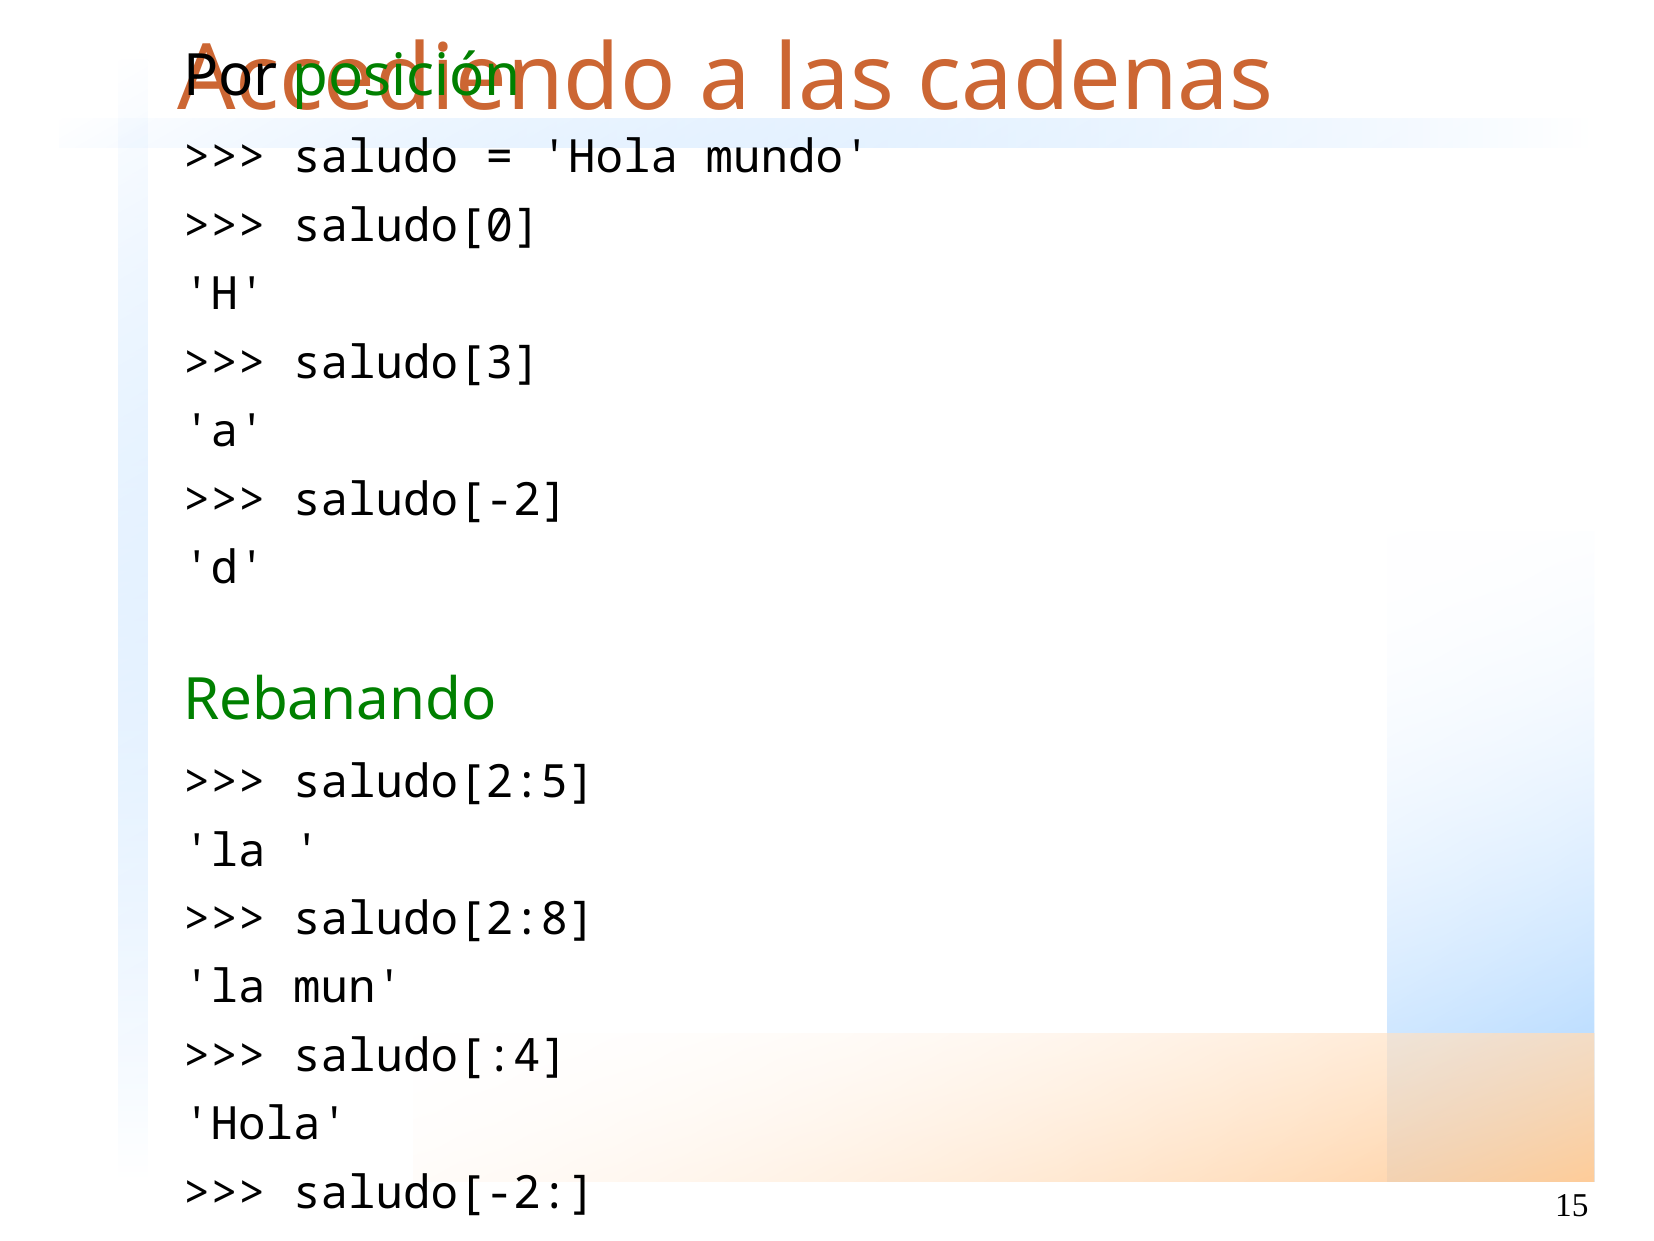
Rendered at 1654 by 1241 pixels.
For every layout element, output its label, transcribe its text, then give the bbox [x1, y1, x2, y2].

text_box Por posición >>> saludo = 'Hola mundo' >>> saludo[0] 'H' >>> saludo[3] 'a' >>> saludo[-2] 'd' Rebanando >>> saludo[2:5] 'la ' >>> saludo[2:8] 'la mun' >>> saludo[:4] 'Hola' >>> saludo[-2:] 'do' [147, 149, 1595, 1173]
title Accediendo a las cadenas [177, 0, 1595, 148]
